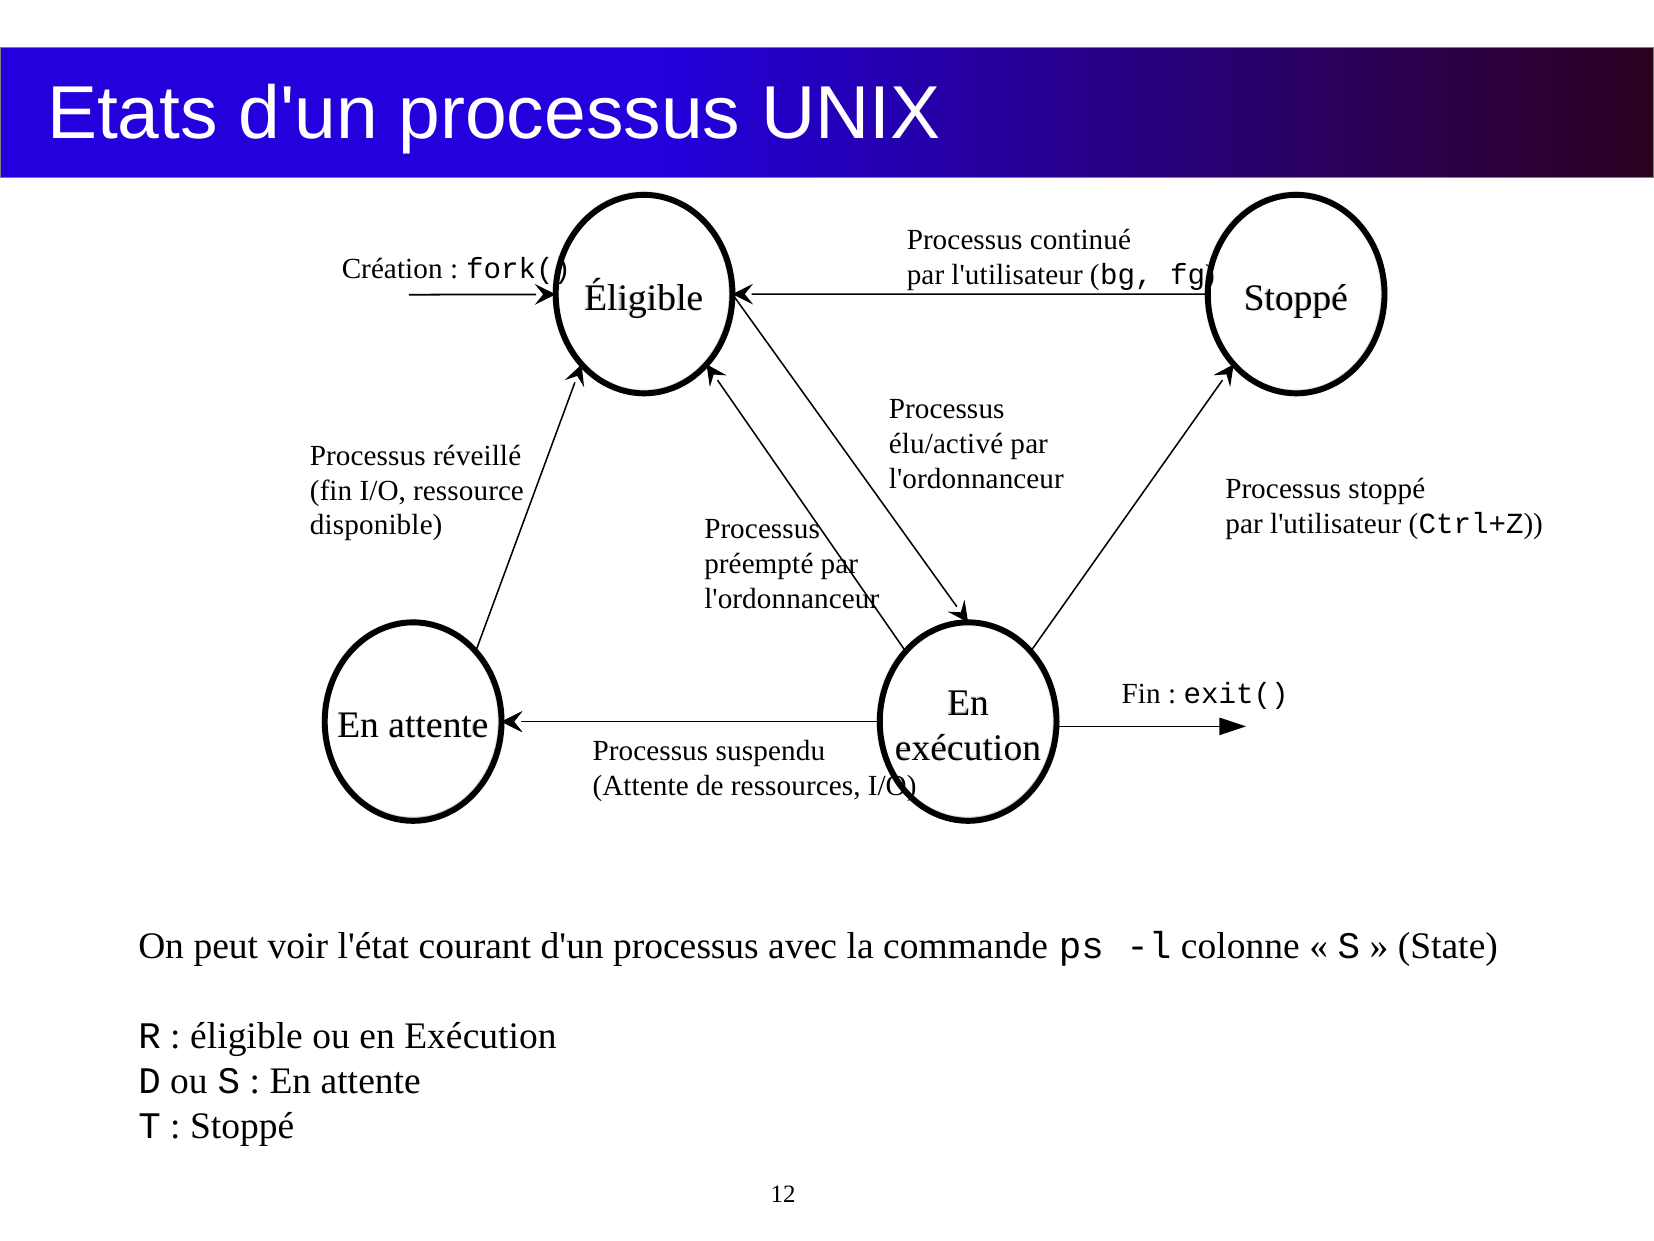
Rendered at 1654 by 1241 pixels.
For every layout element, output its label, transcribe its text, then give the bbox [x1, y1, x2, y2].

text_box Processus continué par l'utilisateur (bg, fg) [892, 210, 1137, 293]
text_box Éligible [555, 194, 733, 394]
text_box Processus préempté par l'ordonnanceur [803, 500, 841, 555]
text_box Processus stoppé par l'utilisateur (Ctrl+Z)) [1210, 459, 1436, 543]
title Etats d'un processus UNIX [47, 6, 1477, 225]
text_box Processus suspendu (Attente de ressources, I/O) [577, 722, 840, 805]
text_box Fin : exit() [1106, 665, 1306, 715]
text_box En attente [324, 622, 502, 821]
text_box Processus préempté par l'ordonnanceur [689, 500, 841, 618]
text_box En exécution [879, 622, 1057, 821]
text_box Création : fork() [327, 239, 526, 289]
text_box Processus réveillé (fin I/O, ressource disponible) [295, 426, 525, 544]
text_box Stoppé [1207, 194, 1385, 394]
text_box On peut voir l'état courant d'un processus avec la commande ps -l colonne « S » (State) R : éligible ou en Exécution D ou S : En attente T : Stoppé [123, 913, 1514, 1241]
text_box Processus élu/activé par l'ordonnanceur [874, 380, 1025, 498]
